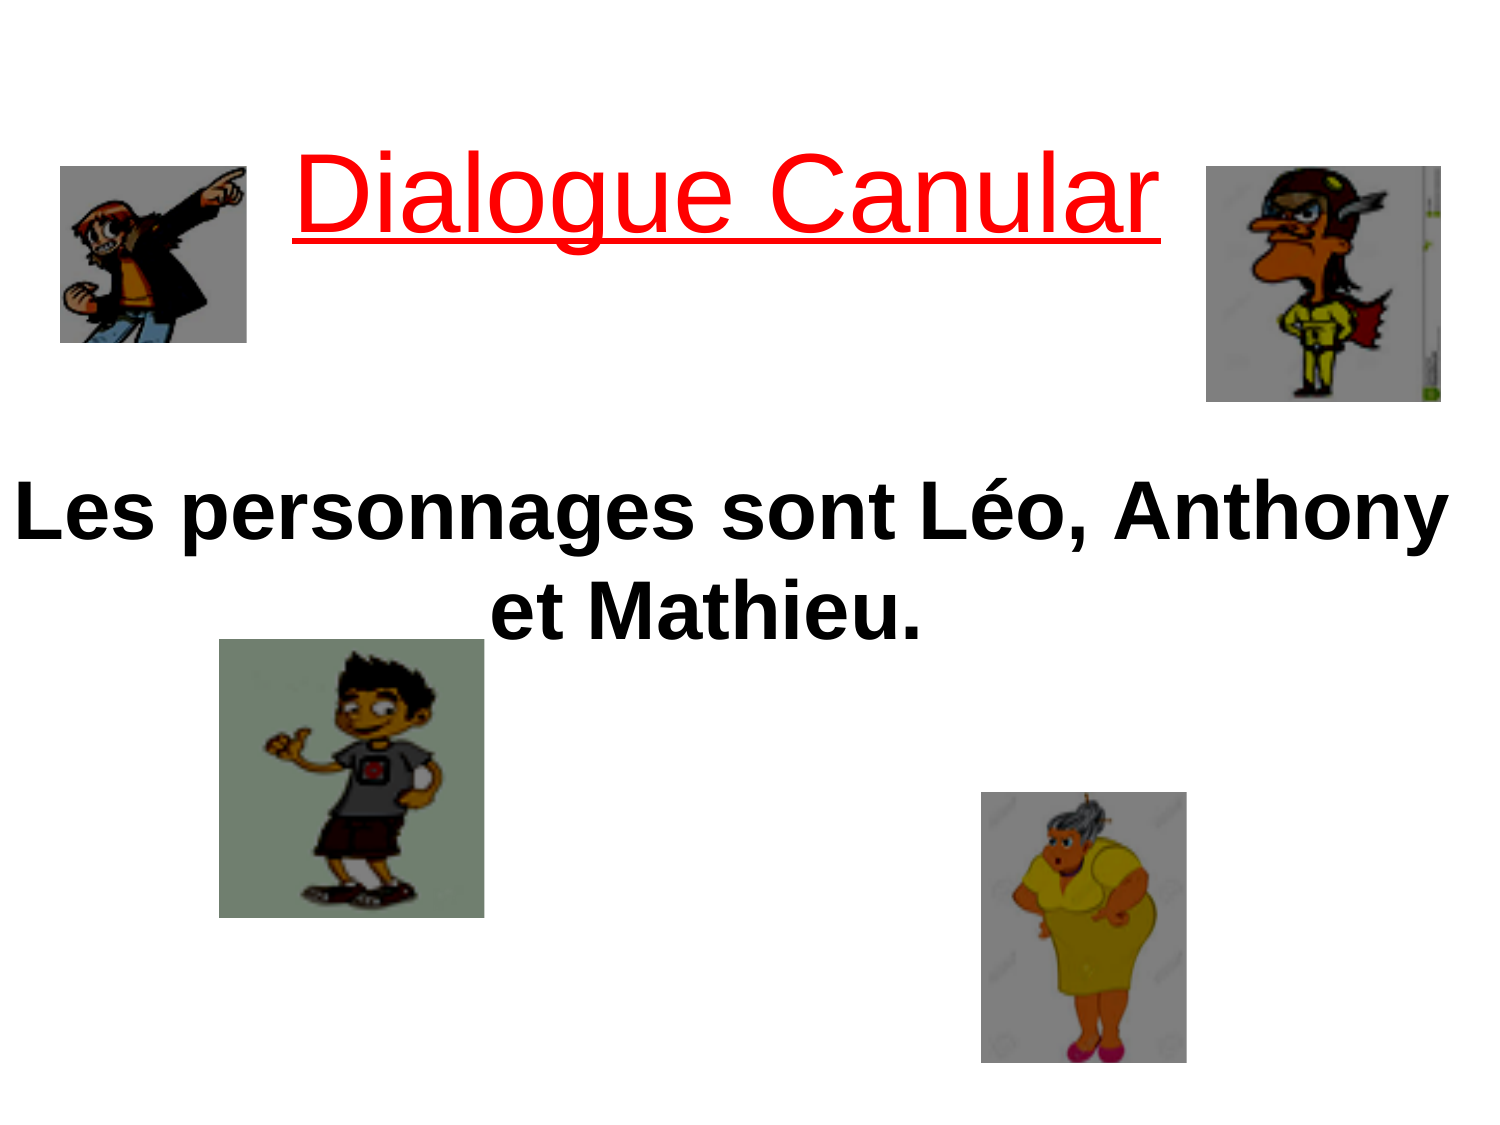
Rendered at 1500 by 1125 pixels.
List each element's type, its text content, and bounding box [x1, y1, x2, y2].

picture [59, 165, 247, 343]
text_box Dialogue Canular [277, 112, 1294, 263]
text_box Les personnages sont Léo, Anthony et Mathieu. [0, 448, 1500, 664]
picture [980, 791, 1187, 1063]
picture [1204, 165, 1441, 402]
picture [217, 637, 485, 918]
